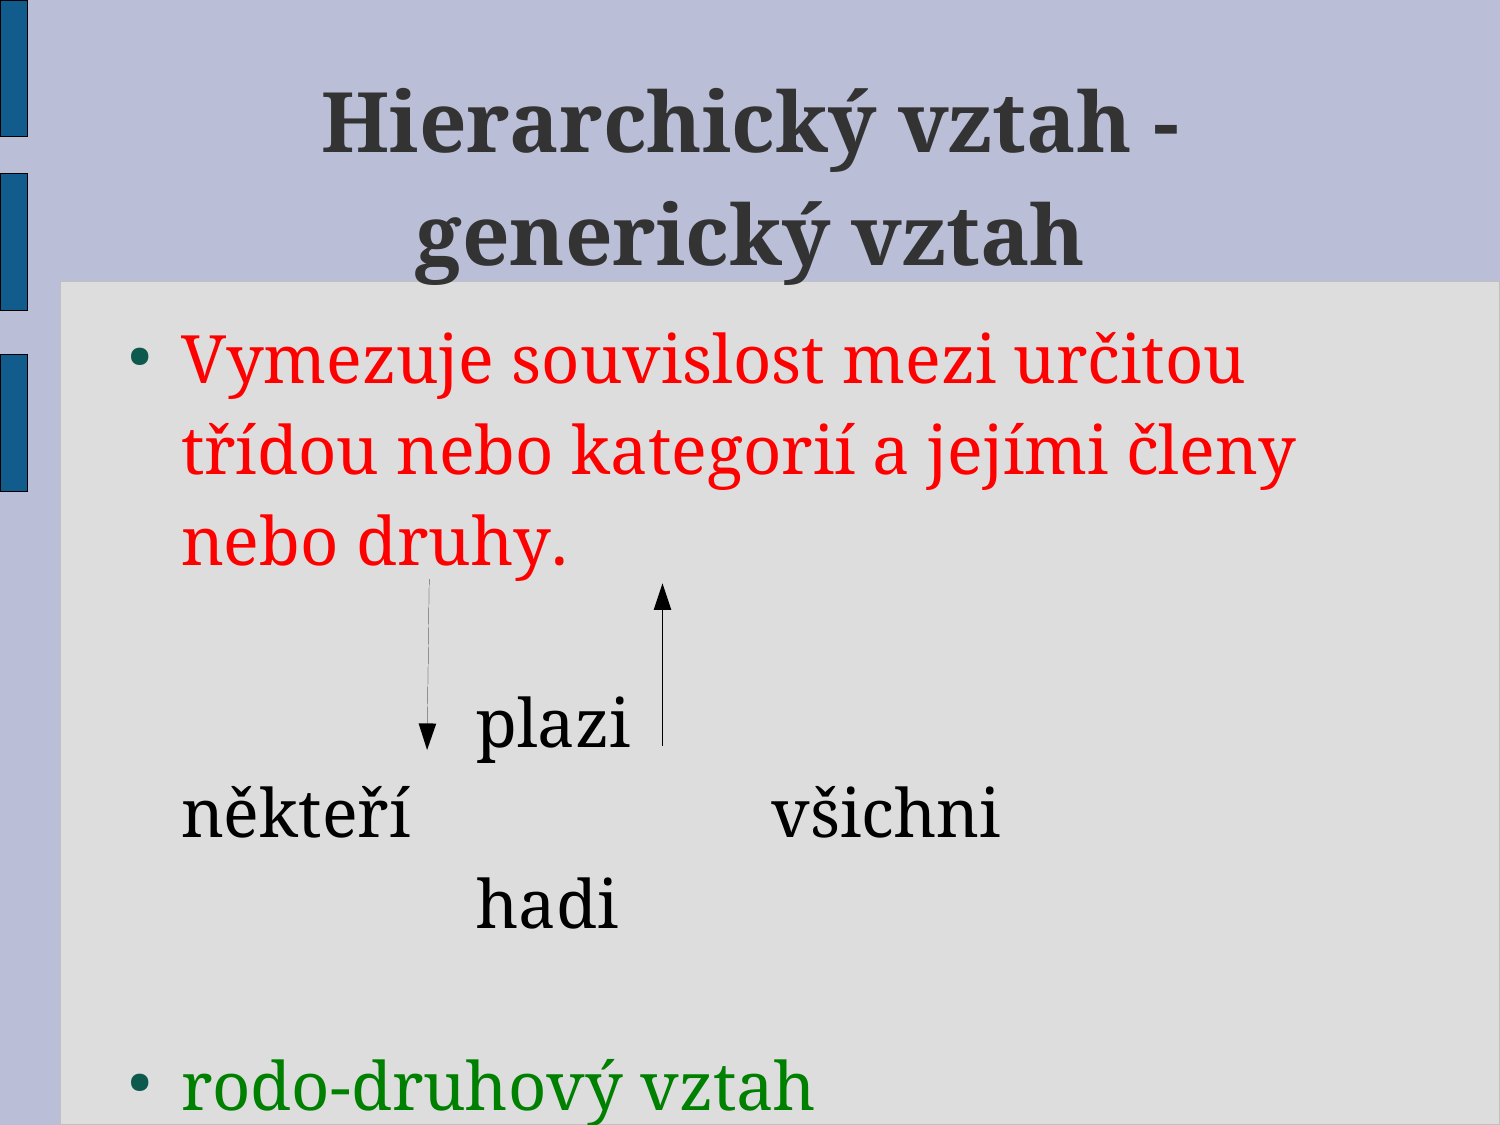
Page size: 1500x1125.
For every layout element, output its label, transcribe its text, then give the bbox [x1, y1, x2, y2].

title Hierarchický vztah - generický vztah [110, 82, 1392, 272]
list Vymezuje souvislost mezi určitou třídou nebo kategorií a jejími členy nebo druhy. plazi někteří všichni hadi rodo-druhový vztah [110, 312, 1392, 1007]
